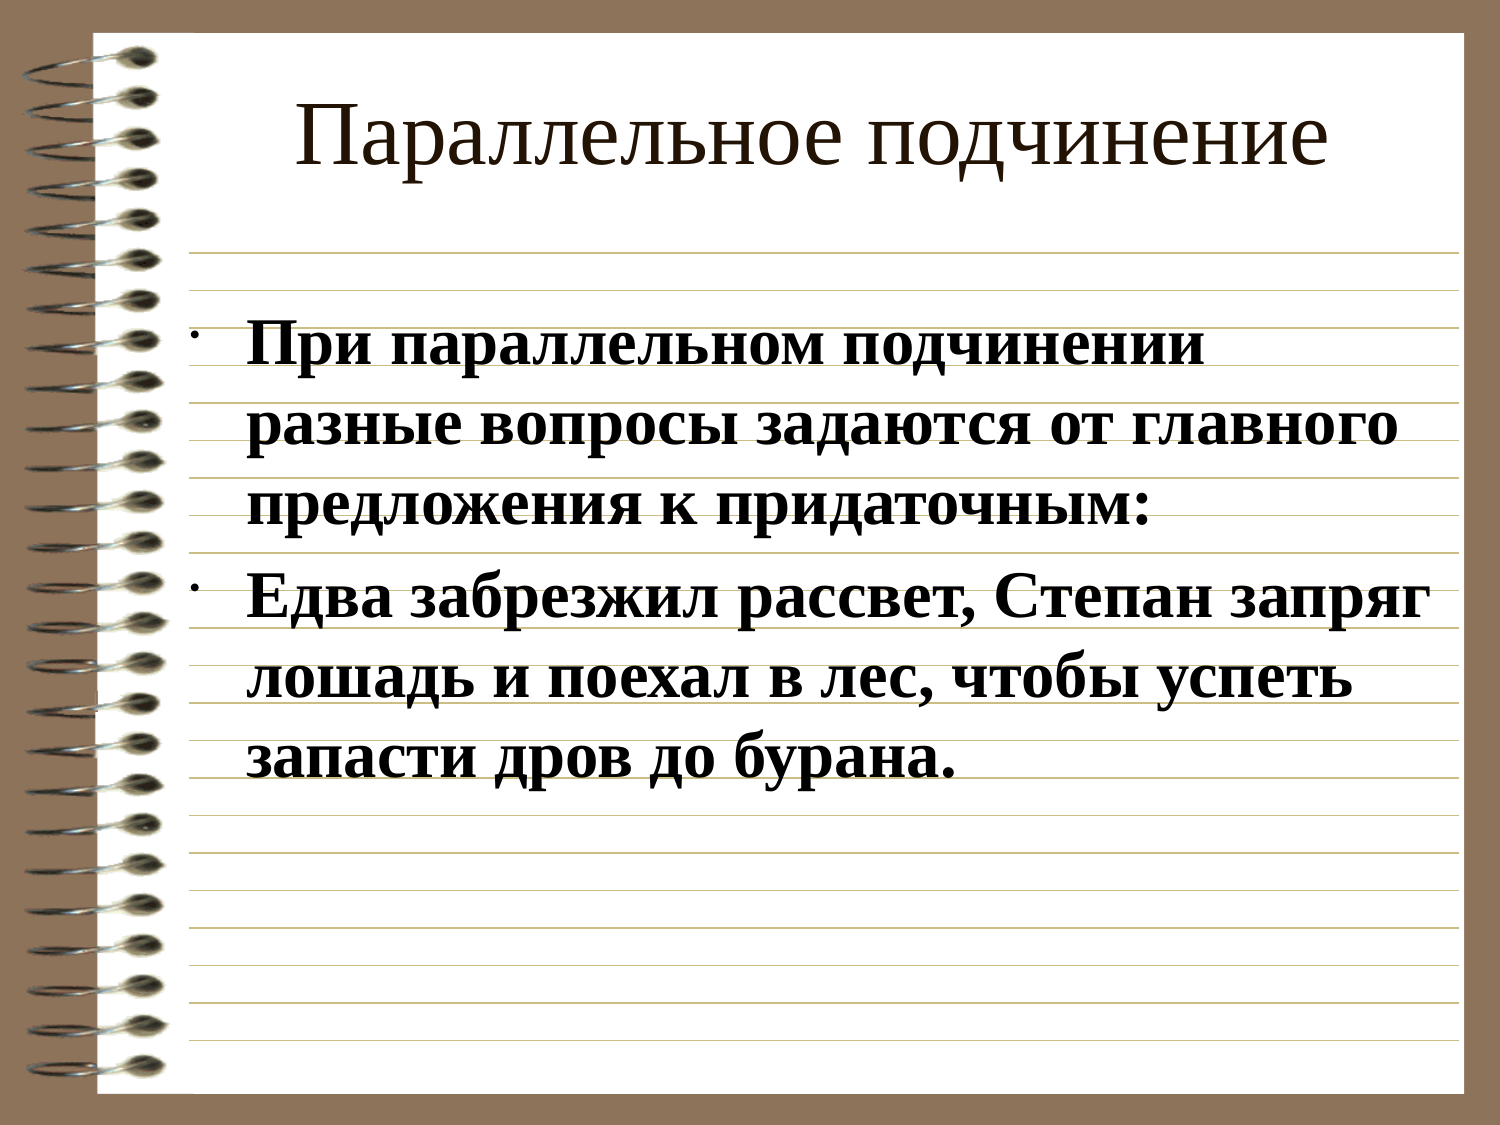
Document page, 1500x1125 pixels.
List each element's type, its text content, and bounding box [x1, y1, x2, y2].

list При параллельном подчинении разные вопросы задаются от главного предложения к придаточным: Едва забрезжил рассвет, Степан запряг лошадь и поехал в лес, чтобы успеть запасти дров до бурана. [174, 290, 1450, 966]
picture [0, 8, 194, 1115]
title Параллельное подчинение [174, 65, 1450, 254]
